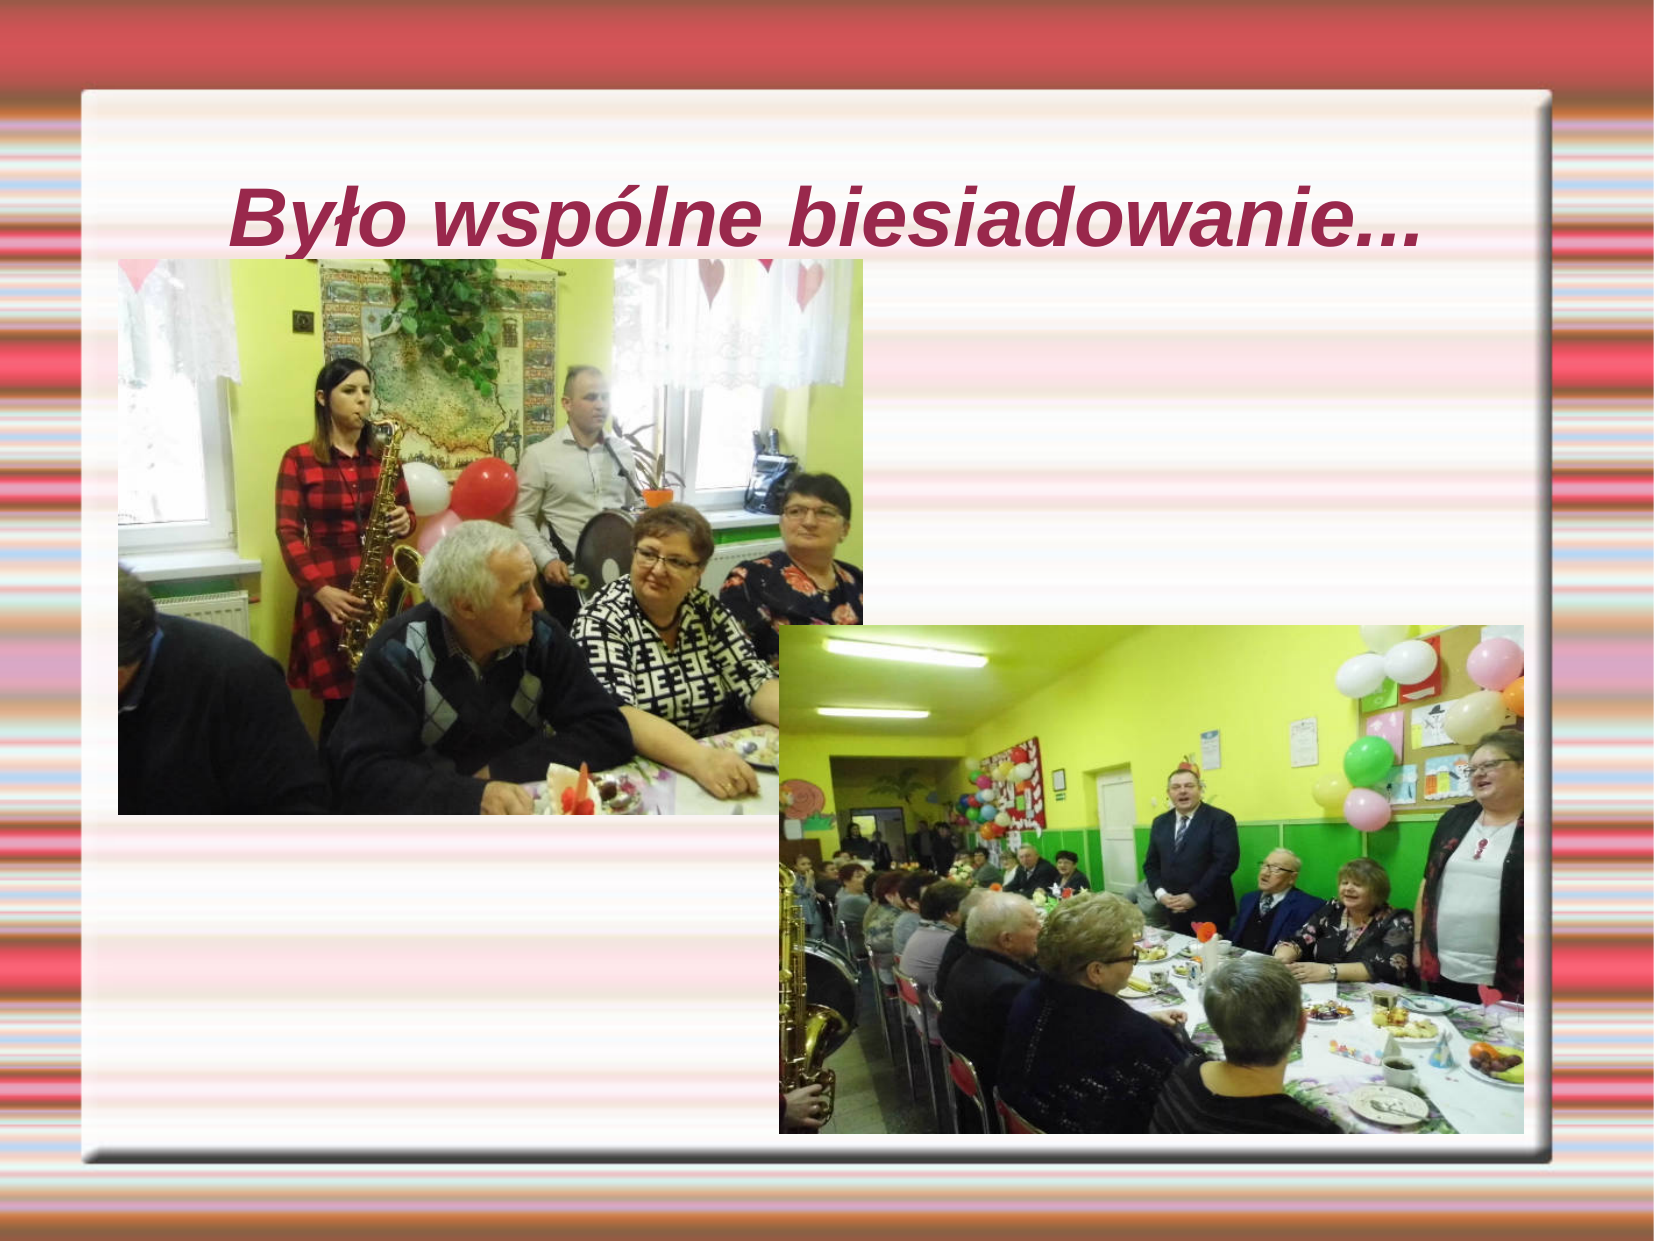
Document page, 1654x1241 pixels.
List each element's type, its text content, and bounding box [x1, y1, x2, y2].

picture [0, 0, 1654, 1241]
title Było wspólne biesiadowanie... [121, 114, 1534, 322]
